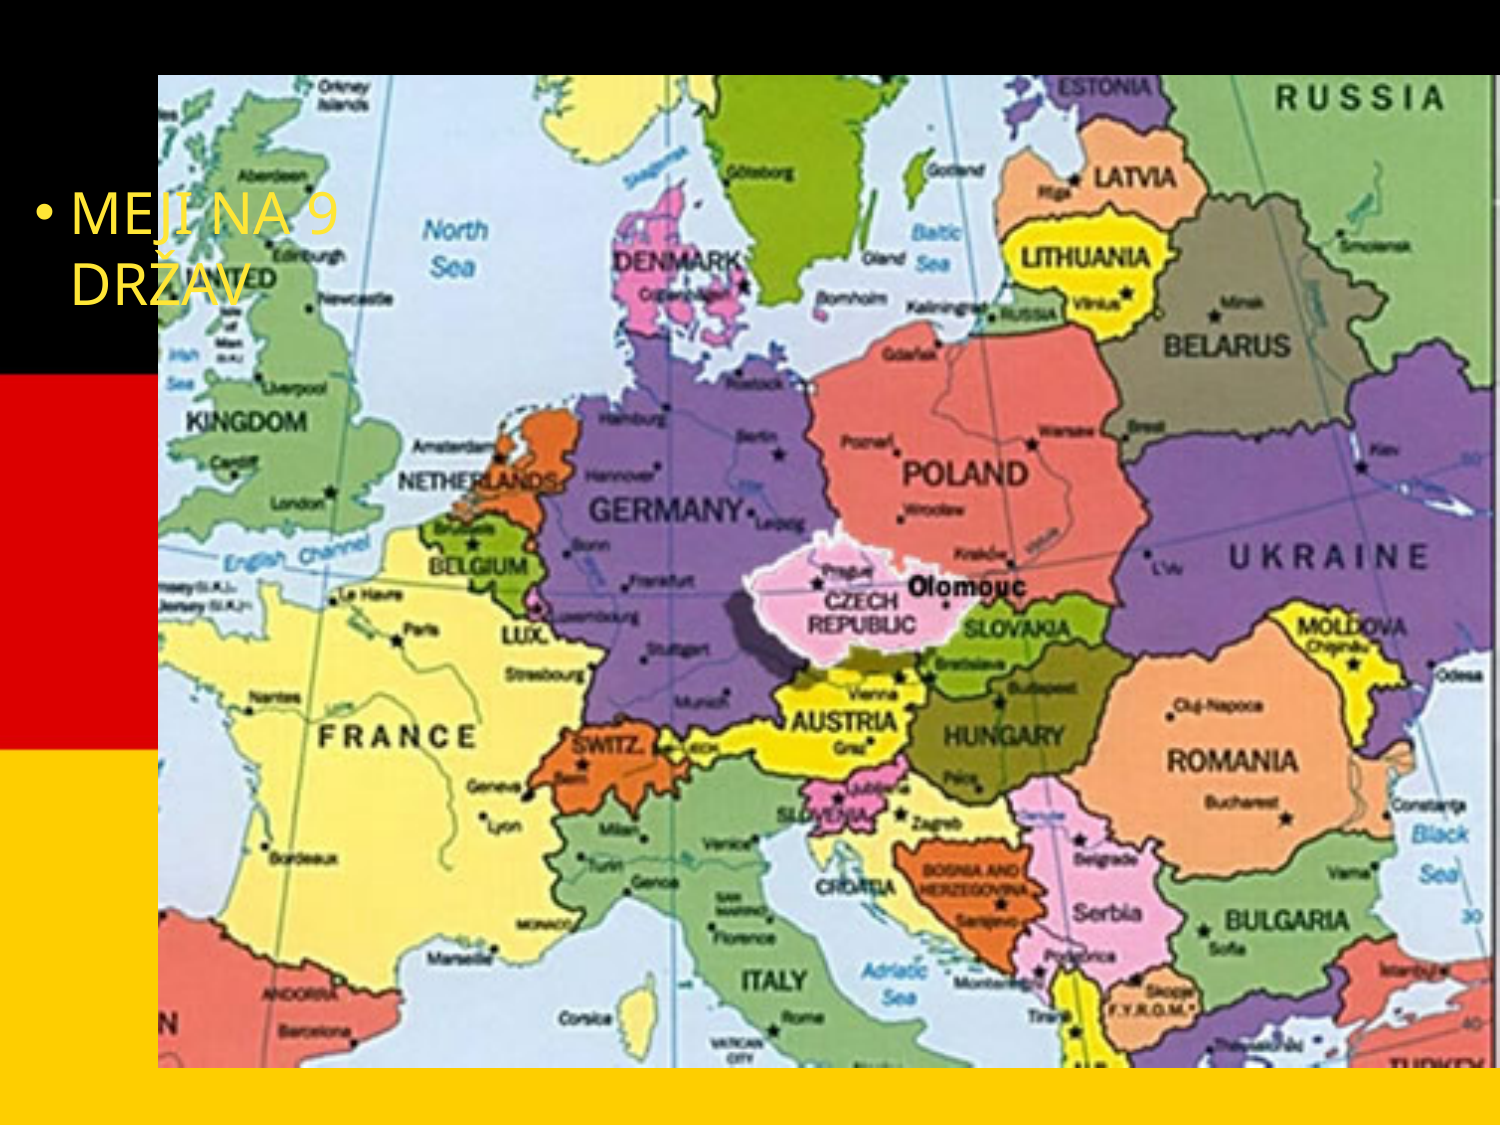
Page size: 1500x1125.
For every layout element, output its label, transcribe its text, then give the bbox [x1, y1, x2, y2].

title Meji na 9 držav [19, 136, 1245, 324]
picture [0, 0, 1500, 1125]
